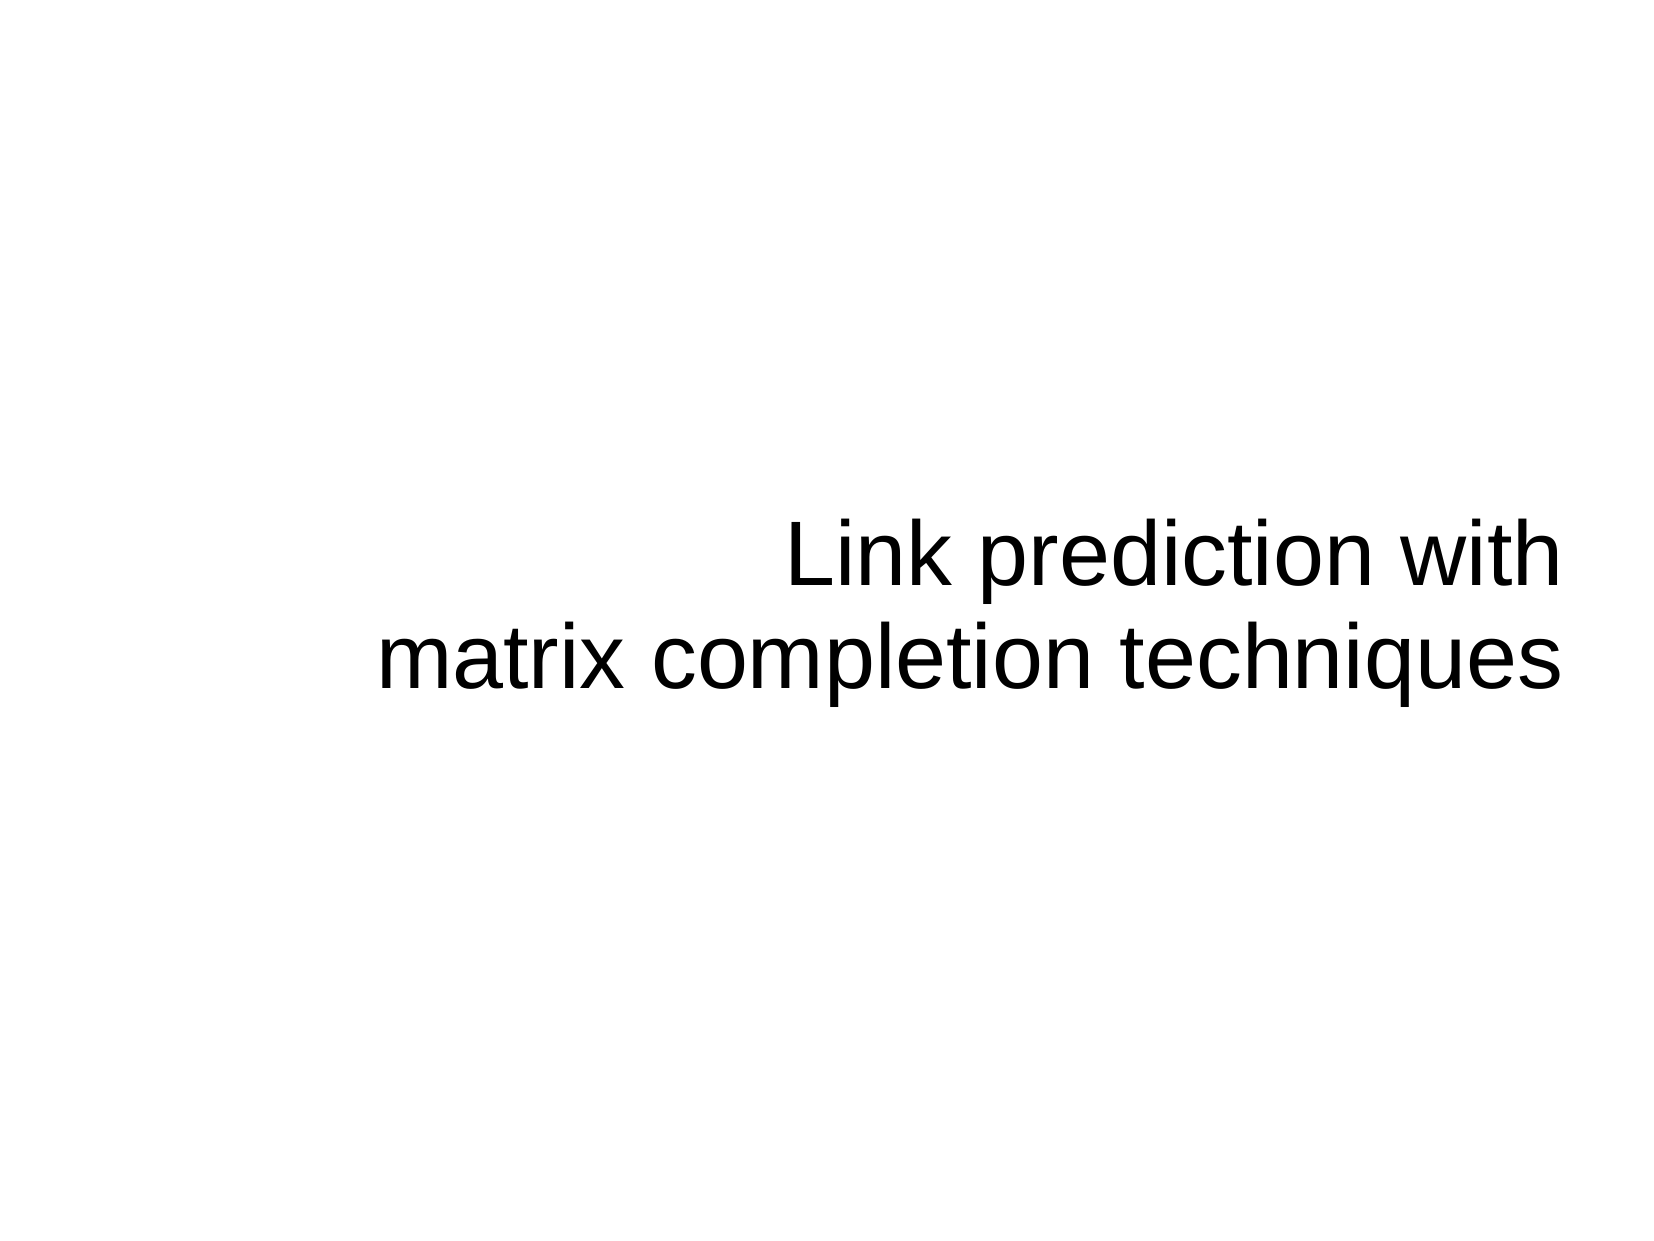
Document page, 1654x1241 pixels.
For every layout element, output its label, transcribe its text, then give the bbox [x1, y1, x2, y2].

title Link prediction with matrix completion techniques [76, 501, 1565, 709]
